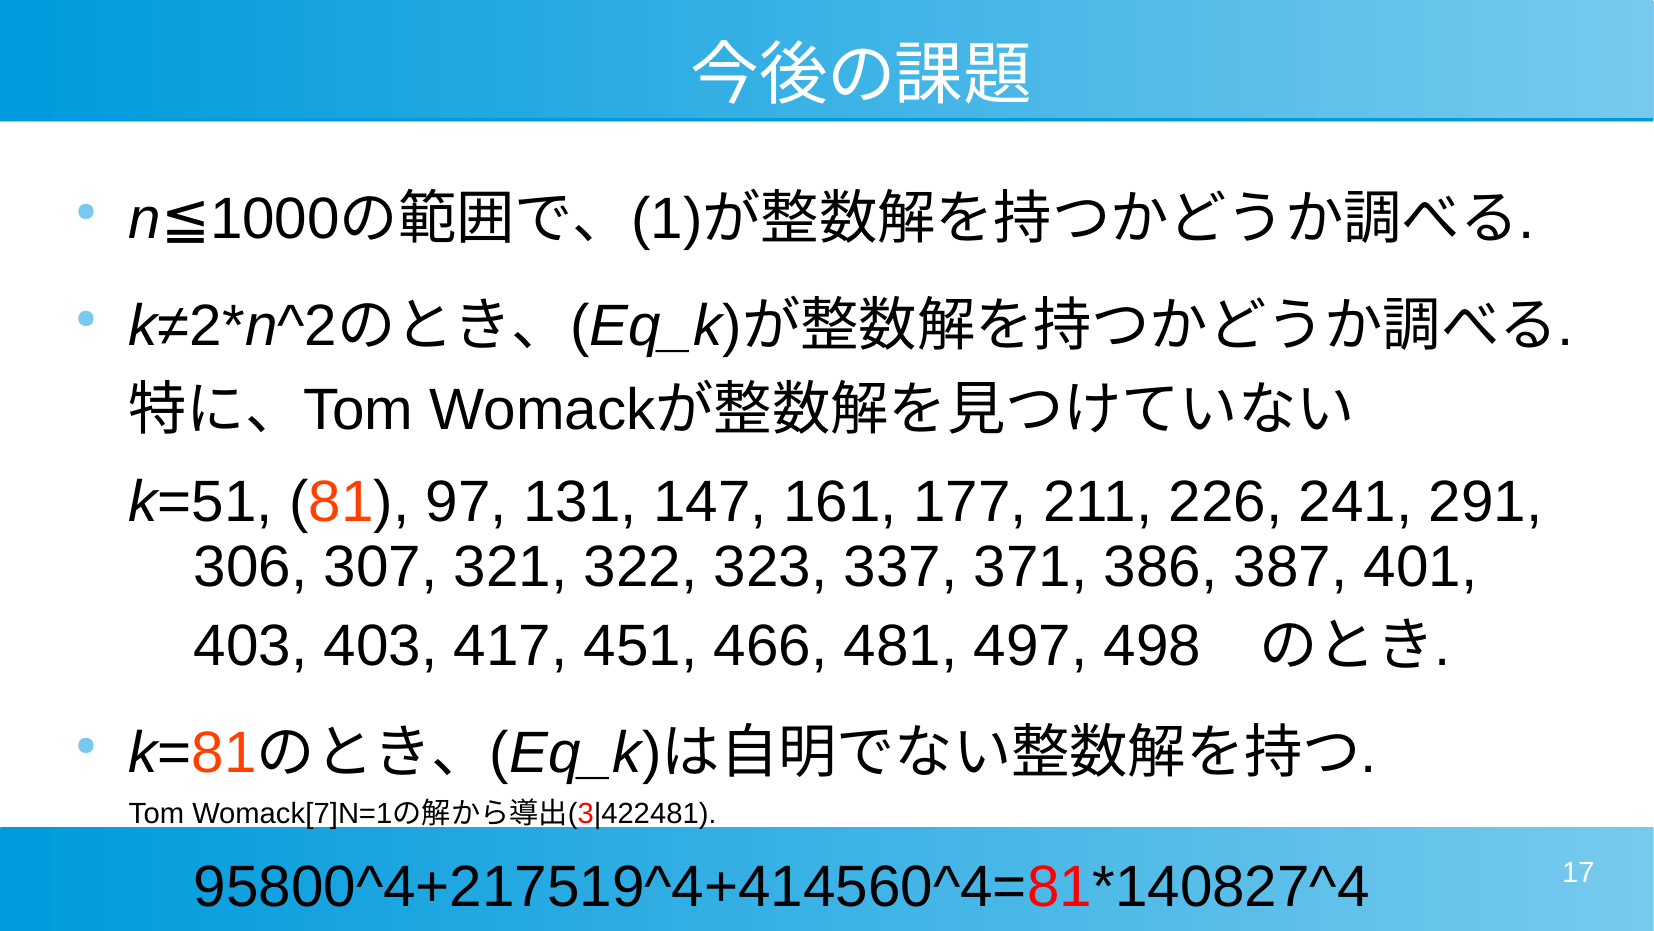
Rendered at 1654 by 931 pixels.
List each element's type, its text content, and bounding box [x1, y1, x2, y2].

title 今後の課題 [59, 29, 1595, 108]
list n≦1000の範囲で、(1)が整数解を持つかどうか調べる. k≠2*n^2のとき、(Eq_k)が整数解を持つかどうか調べる.特に、Tom Womackが整数解を見つけていない k=51, (81), 97, 131, 147, 161, 177, 211, 226, 241, 291, 306, 307, 321, 322, 323, 337, 371, 386, 387, 401, 403, 403, 417, 451, 466, 481, 497, 498 のとき. k=81のとき、(Eq_k)は自明でない整数解を持つ. Tom Womack[7]N=1の解から導出(3|422481). 95800^4+217519^4+414560^4=81*140827^4 [57, 135, 1594, 827]
